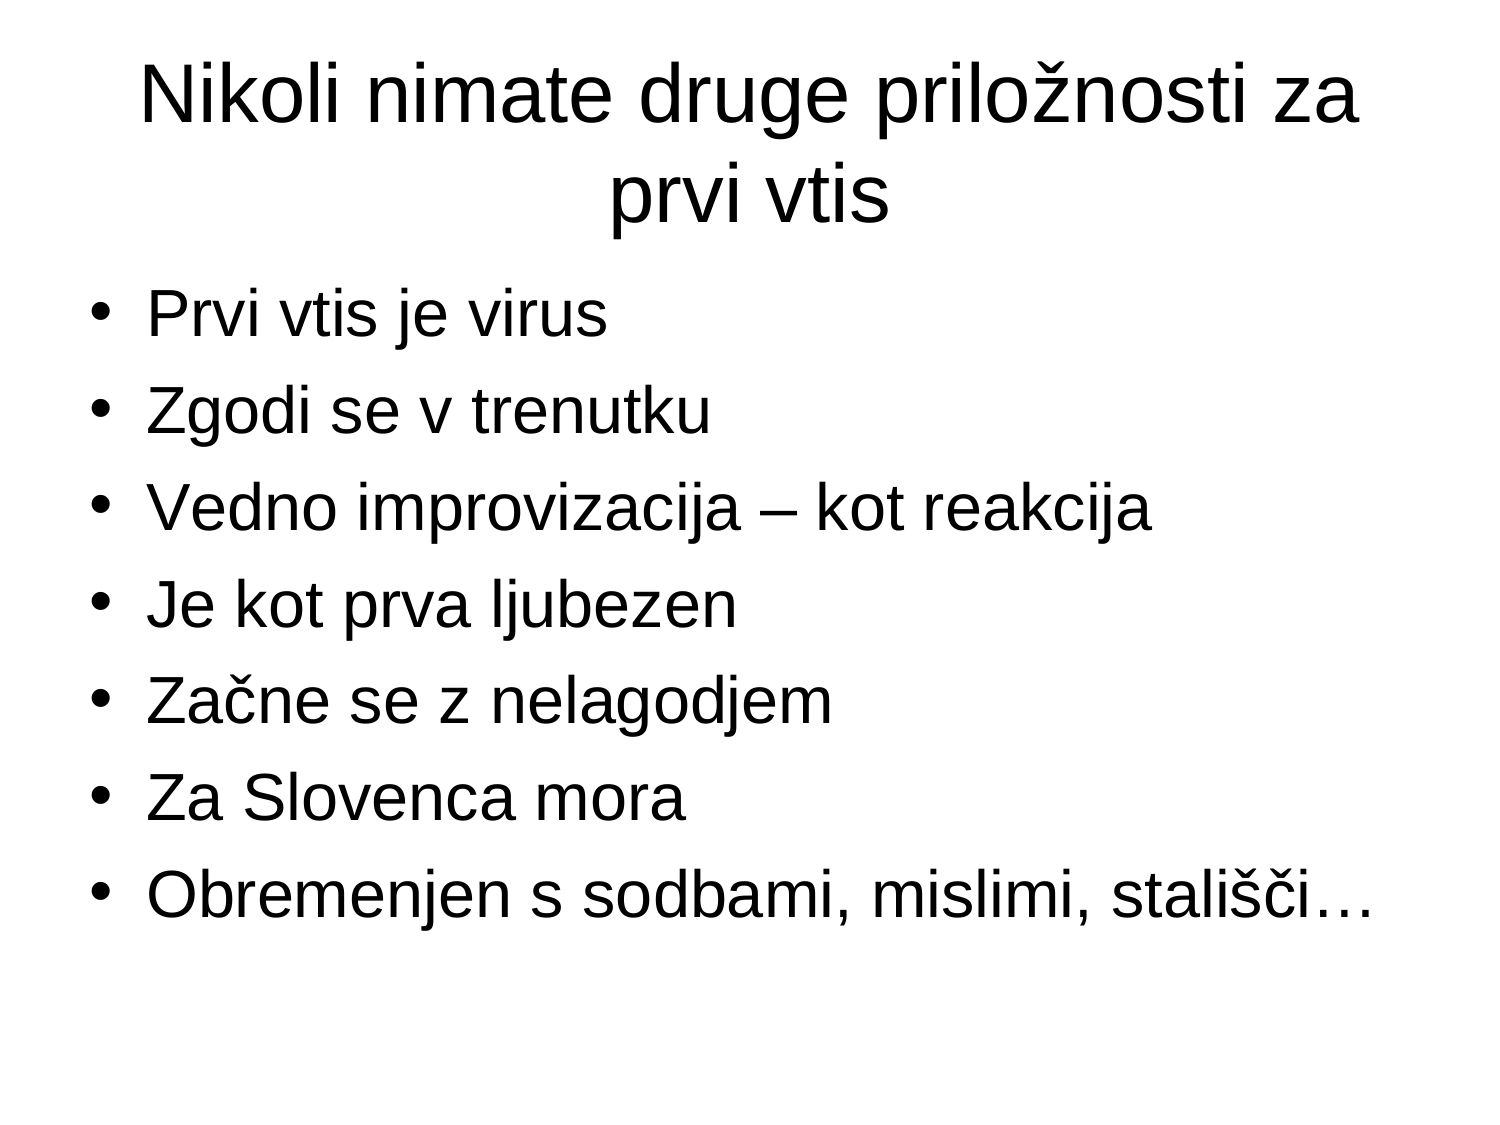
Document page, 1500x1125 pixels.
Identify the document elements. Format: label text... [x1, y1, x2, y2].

list Prvi vtis je virus Zgodi se v trenutku Vedno improvizacija – kot reakcija Je kot prva ljubezen Začne se z nelagodjem Za Slovenca mora Obremenjen s sodbami, mislimi, stališči… [75, 262, 1426, 1006]
title Nikoli nimate druge priložnosti za prvi vtis [75, 31, 1426, 247]
